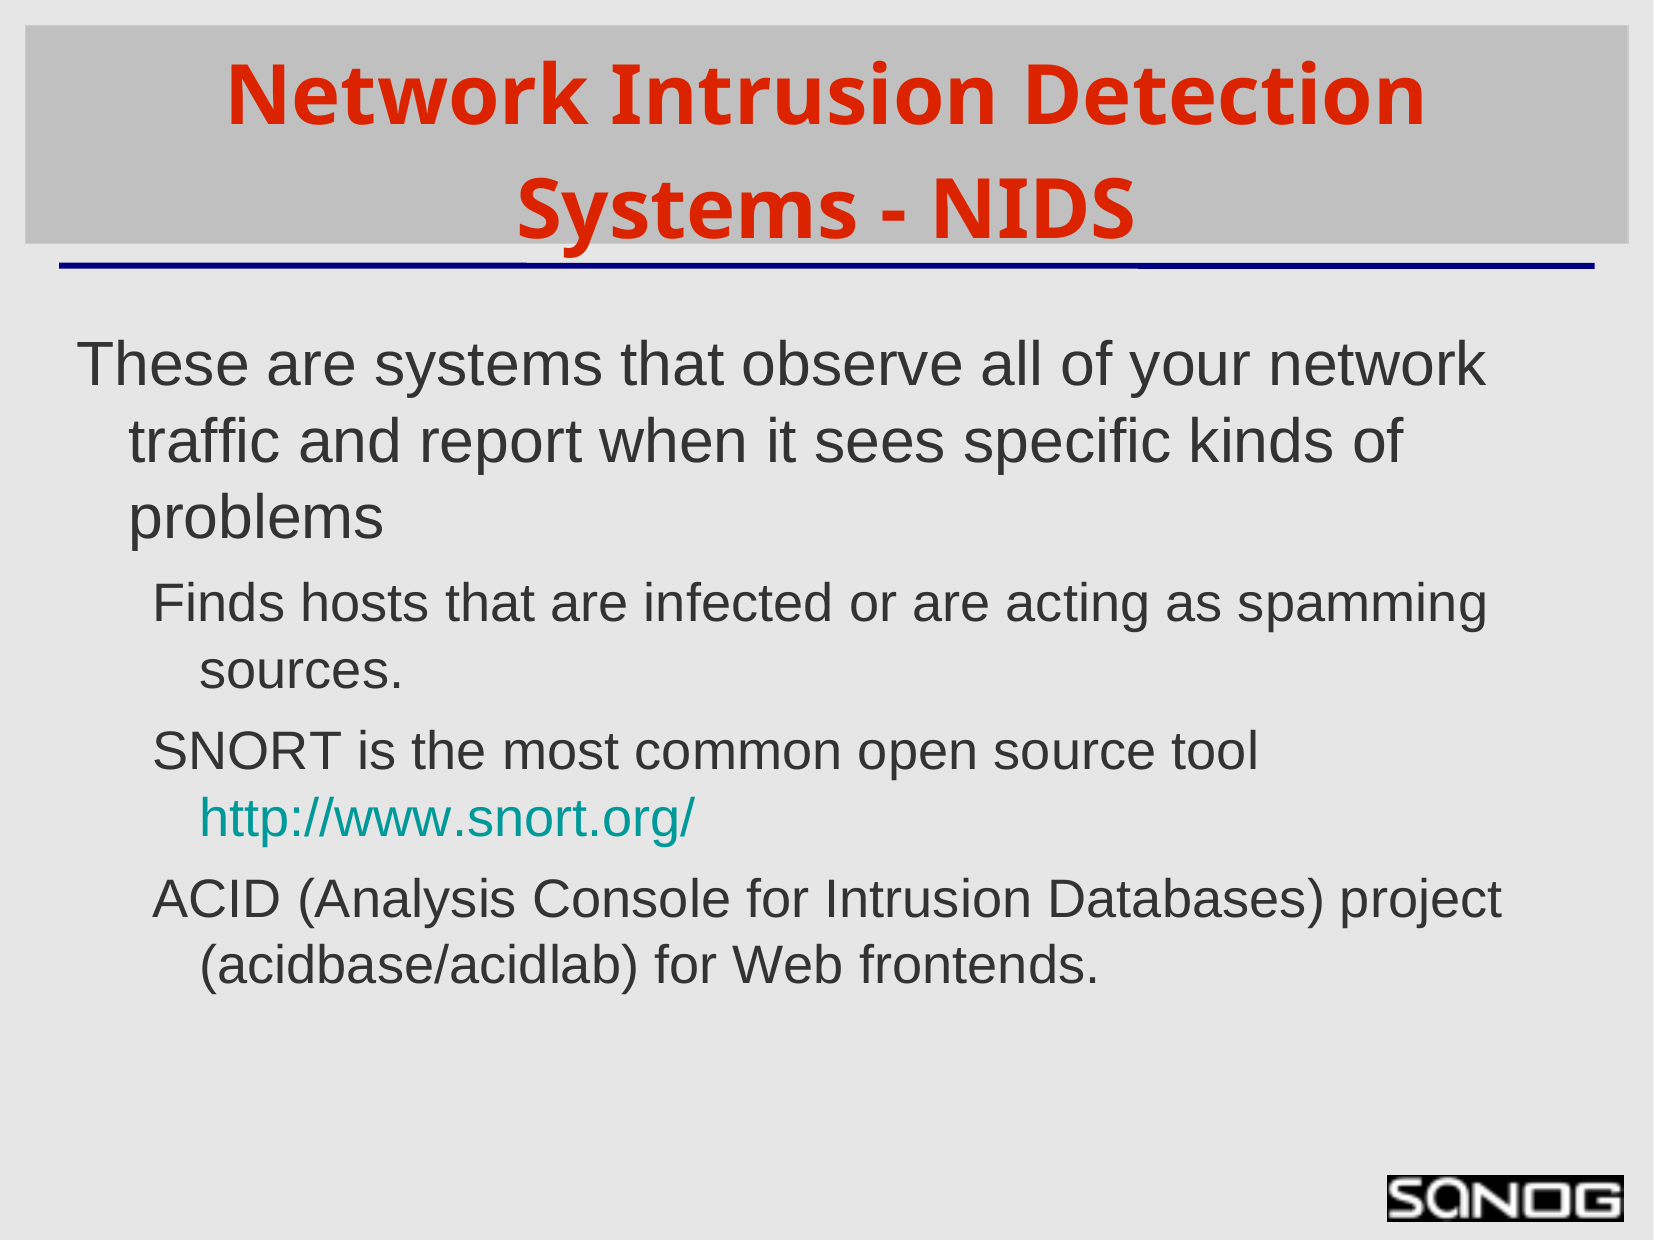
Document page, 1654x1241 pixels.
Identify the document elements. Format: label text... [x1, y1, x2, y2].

title Network Intrusion Detection Systems - NIDS [121, 52, 1532, 247]
list These are systems that observe all of your network traffic and report when it sees specific kinds of problems Finds hosts that are infected or are acting as spamming sources. SNORT is the most common open source tool http://www.snort.org/ ACID (Analysis Console for Intrusion Databases) project (acidbase/acidlab) for Web frontends. [59, 322, 1593, 1116]
picture [1387, 1175, 1624, 1222]
